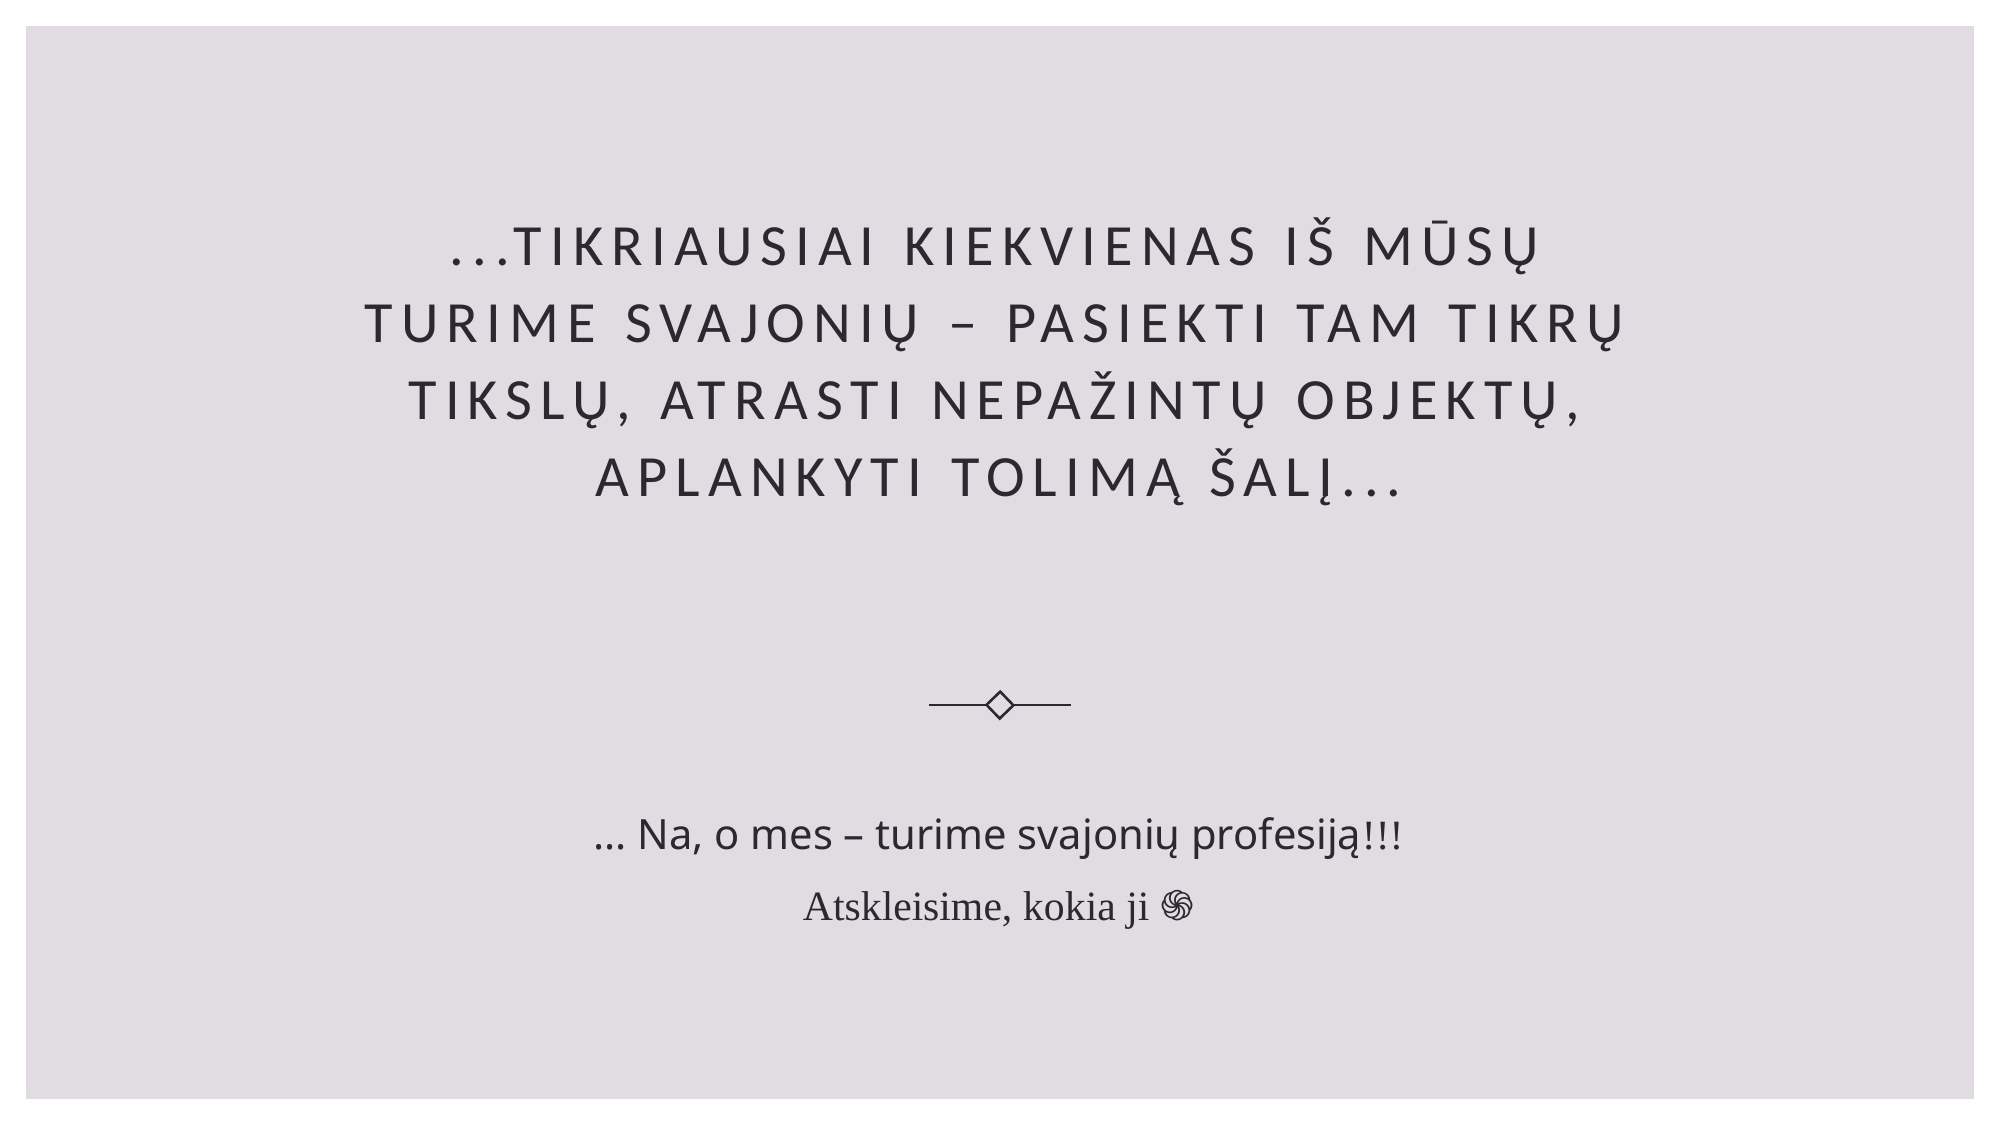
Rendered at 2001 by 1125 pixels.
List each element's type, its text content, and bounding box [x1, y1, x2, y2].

subtitle ... Na, o mes – turime svajonių profesiją!!! Atskleisime, kokia ji ֍ [356, 800, 1641, 969]
title ...tikriausiai kiekvienas iš mūsų turime svajonių – pasiekti tam tikrų tikslų, atrasti nepažintų objektų, aplankyti tolimą šalį... [333, 174, 1665, 516]
